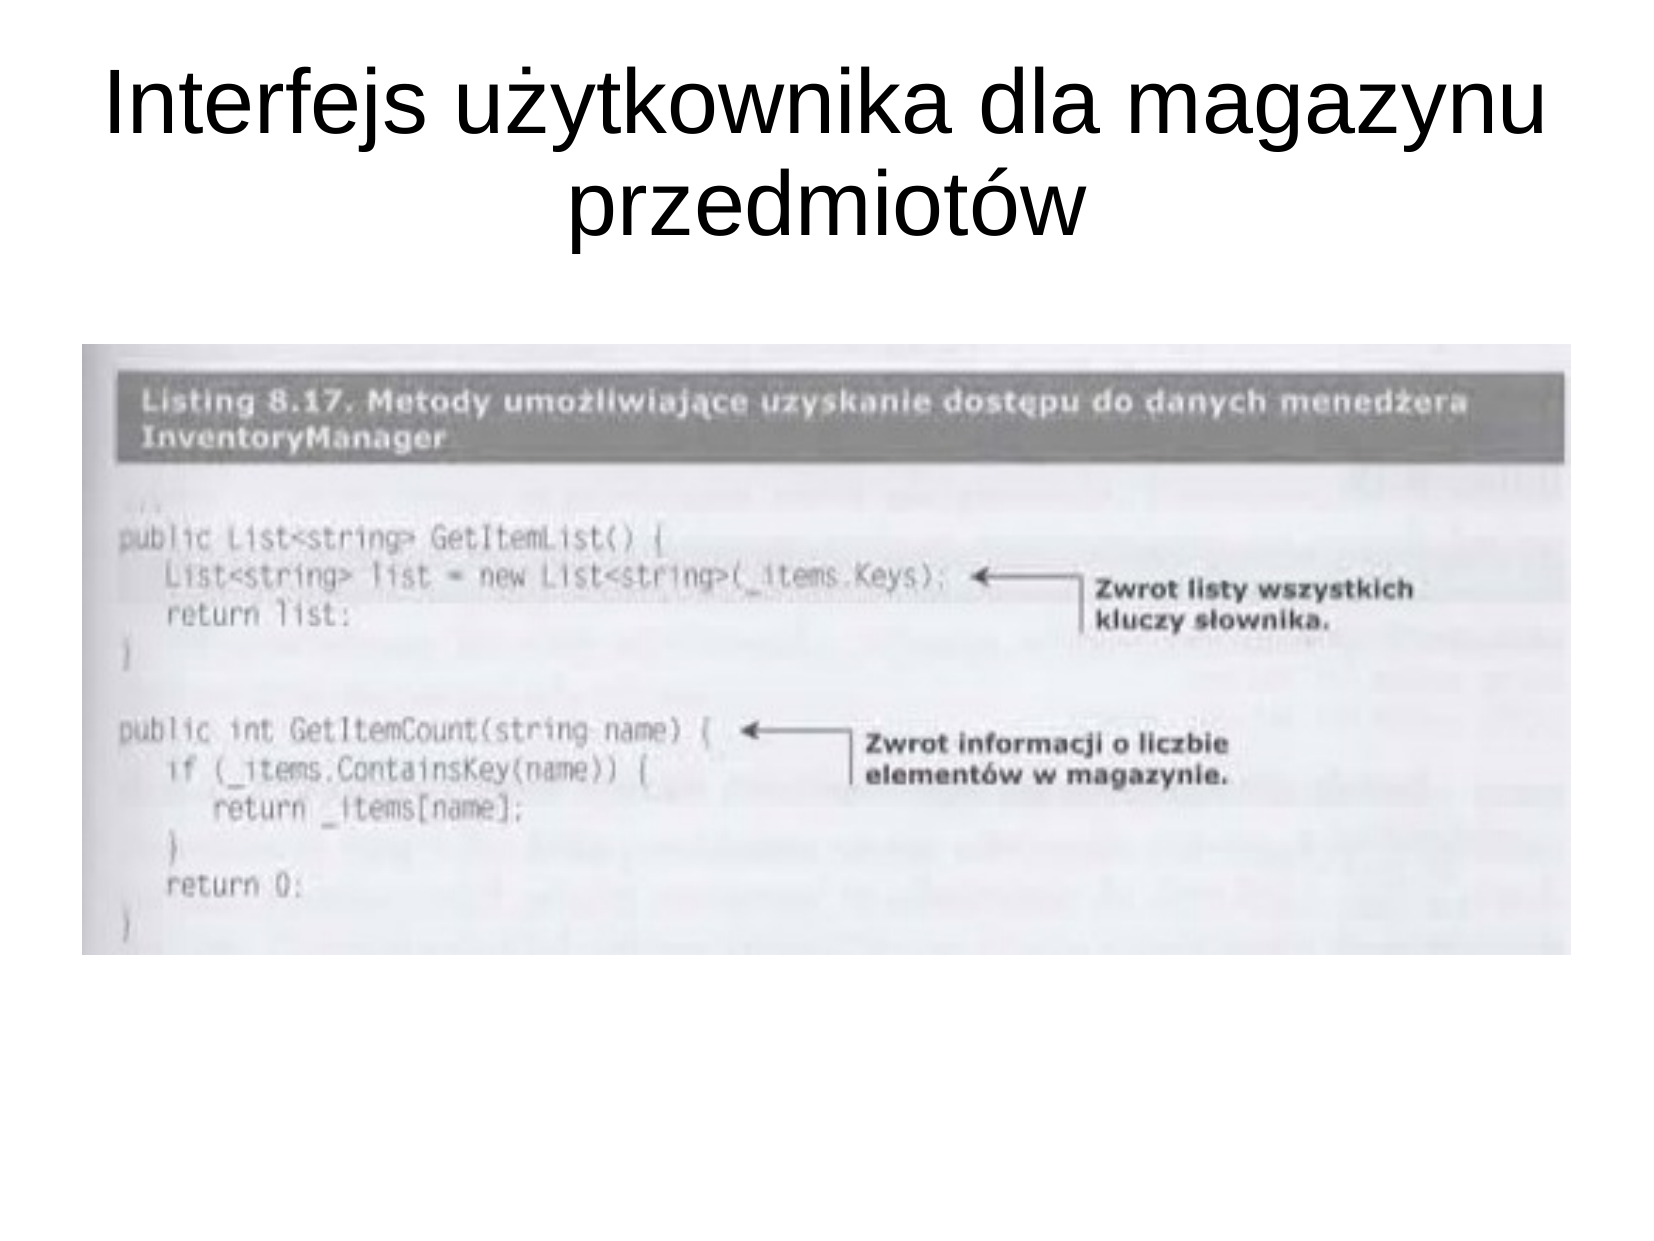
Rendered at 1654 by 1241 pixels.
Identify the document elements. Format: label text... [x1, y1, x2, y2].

picture [82, 344, 1571, 955]
title Interfejs użytkownika dla magazynu przedmiotów [82, 49, 1571, 257]
